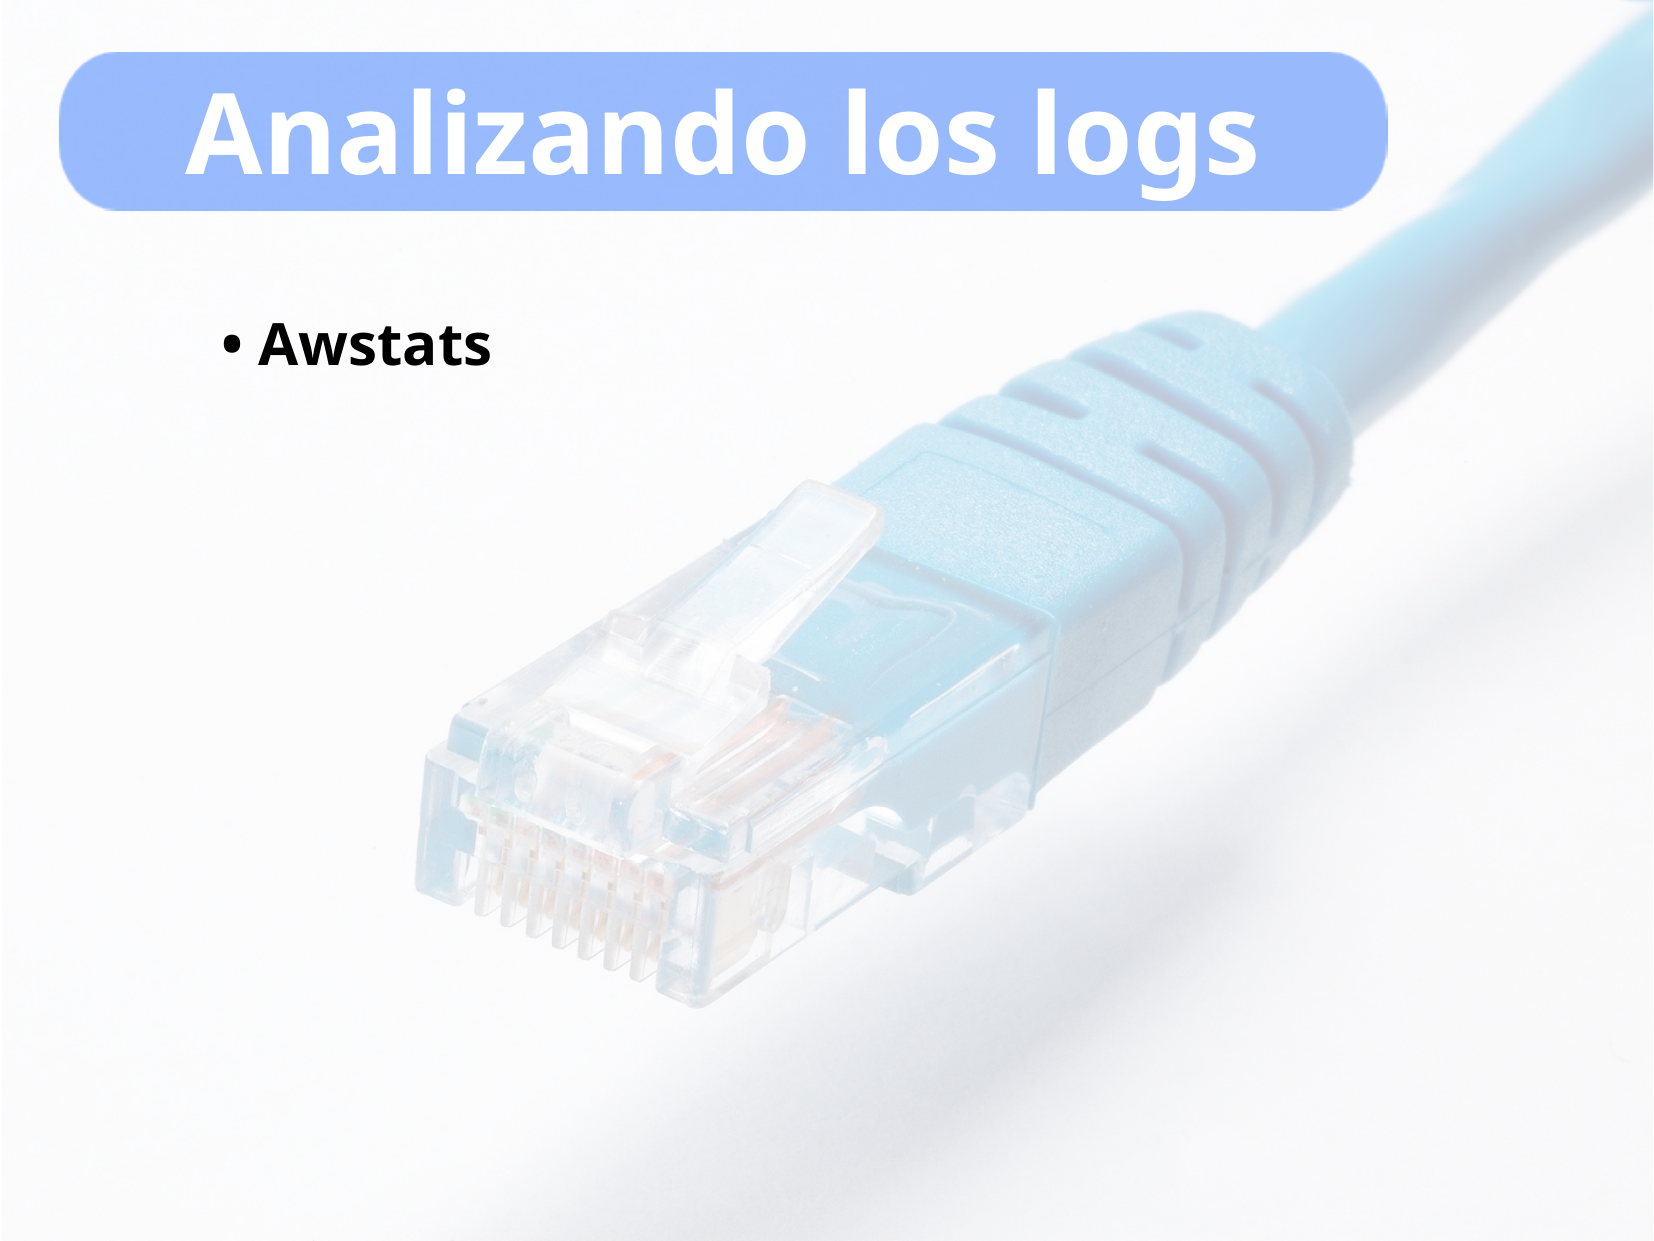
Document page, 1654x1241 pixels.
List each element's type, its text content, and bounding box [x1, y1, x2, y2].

text_box • Awstats [206, 295, 945, 388]
picture [2, 0, 1654, 1241]
